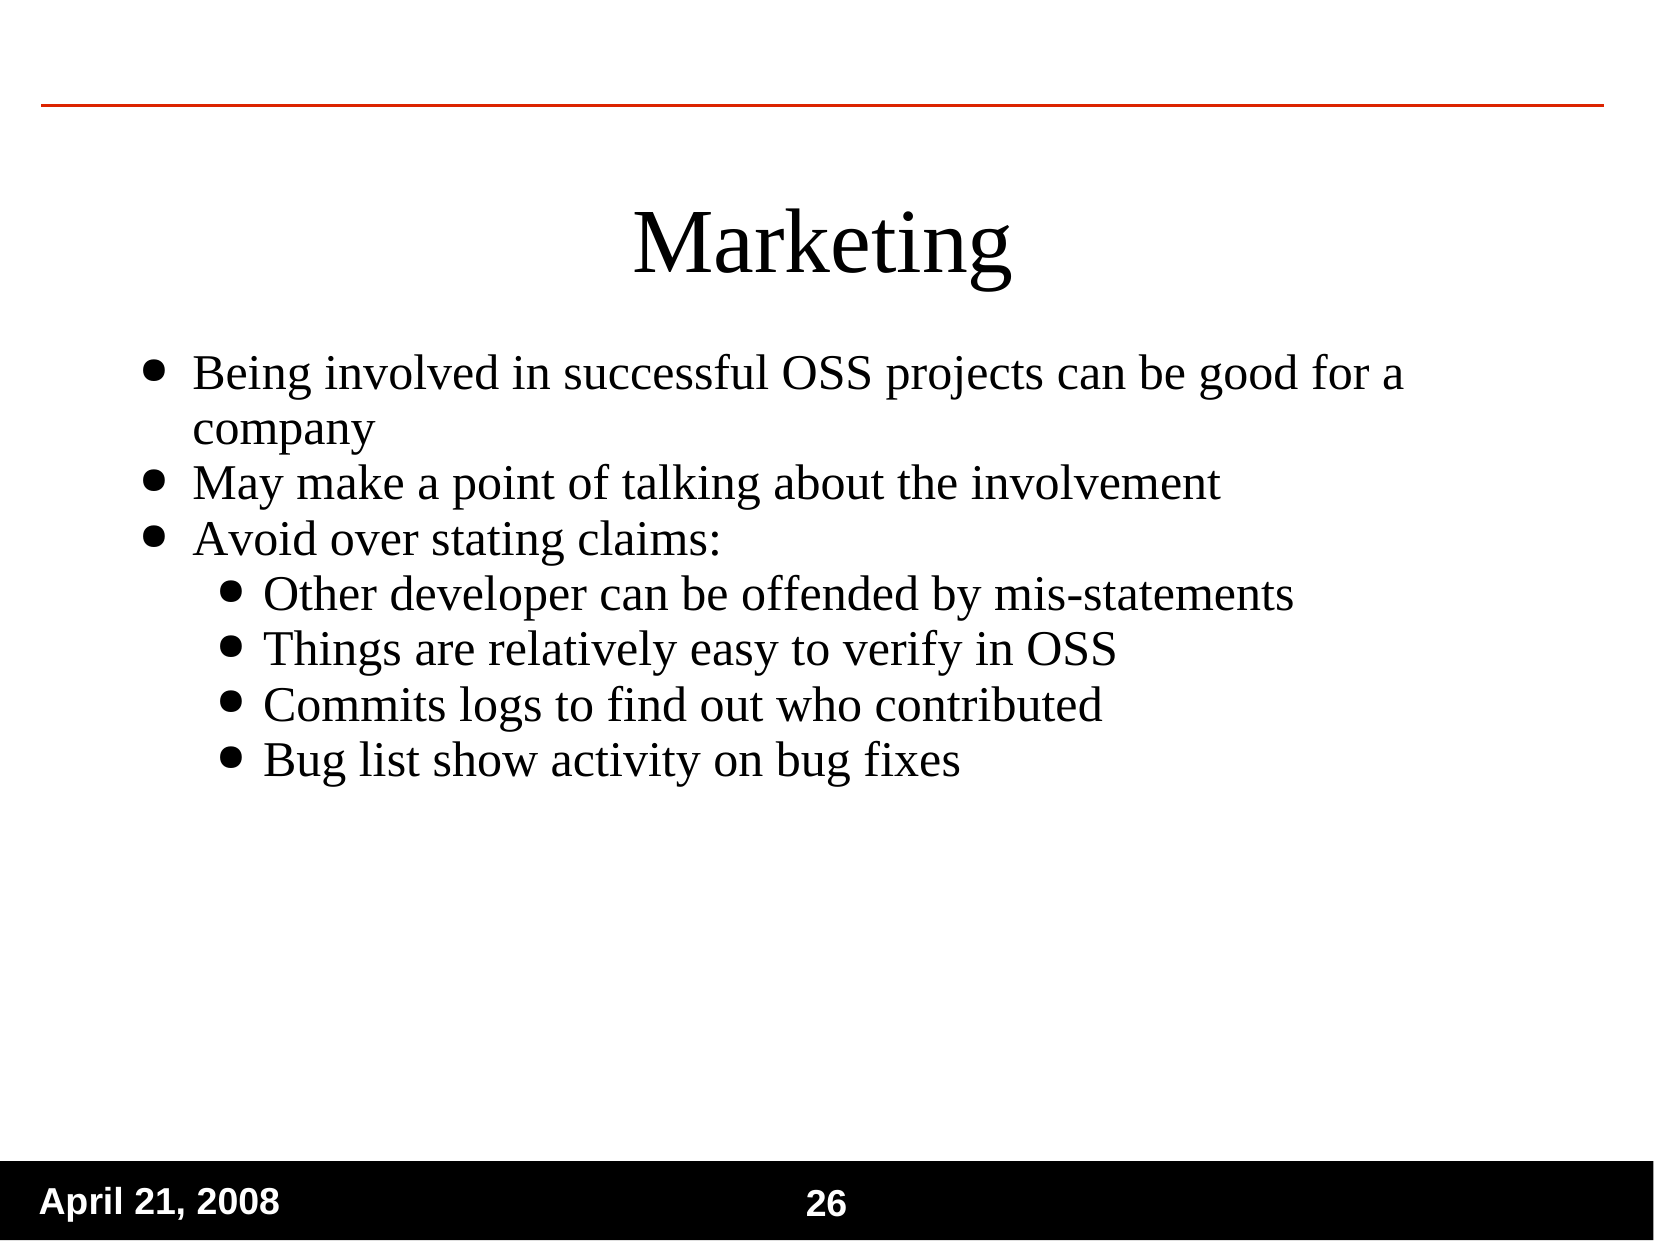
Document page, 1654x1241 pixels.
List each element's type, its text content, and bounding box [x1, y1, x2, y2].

list Being involved in successful OSS projects can be good for a company May make a point of talking about the involvement Avoid over stating claims: Other developer can be offended by mis-statements Things are relatively easy to verify in OSS Commits logs to find out who contributed Bug list show activity on bug fixes [121, 344, 1534, 1127]
title Marketing [117, 137, 1530, 346]
